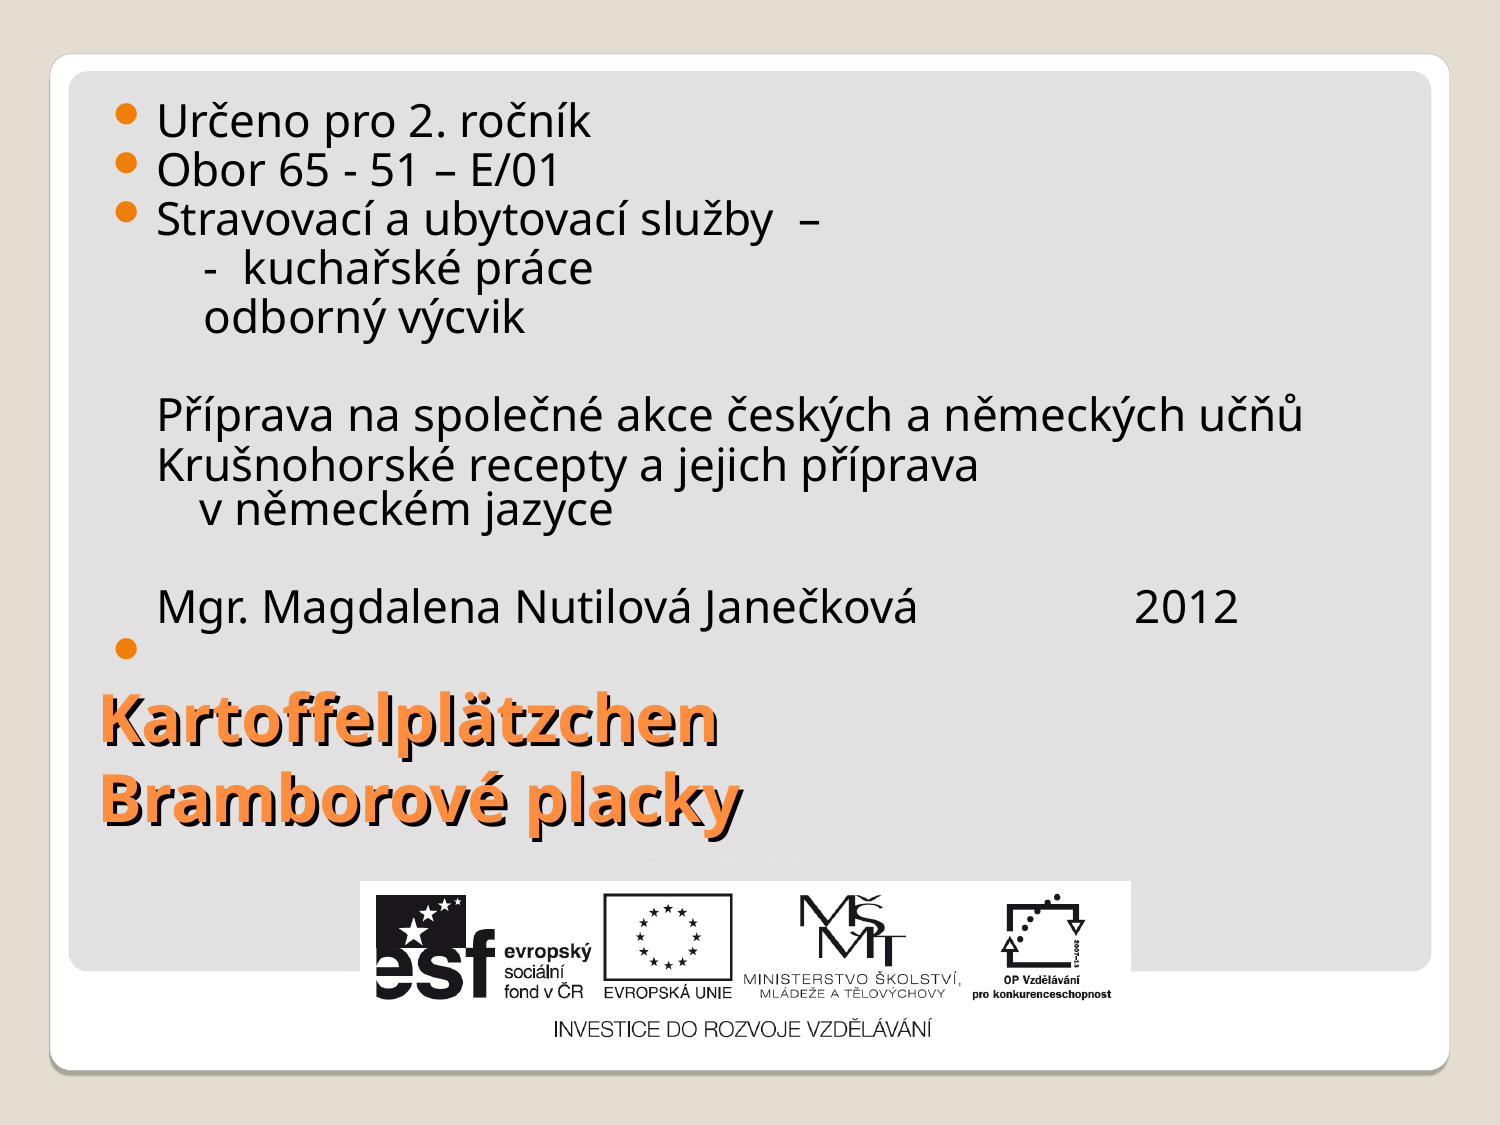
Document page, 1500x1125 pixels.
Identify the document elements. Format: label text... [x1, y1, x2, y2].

picture [360, 881, 1132, 1051]
list Určeno pro 2. ročník Obor 65 - 51 – E/01 Stravovací a ubytovací služby – - kuchařské práce odborný výcvik Příprava na společné akce českých a německých učňů Krušnohorské recepty a jejich příprava v německém jazyce Mgr. Magdalena Nutilová Janečková 2012 [82, 86, 1426, 774]
title Kartoffelplätzchen Bramborové placky [82, 774, 1426, 842]
